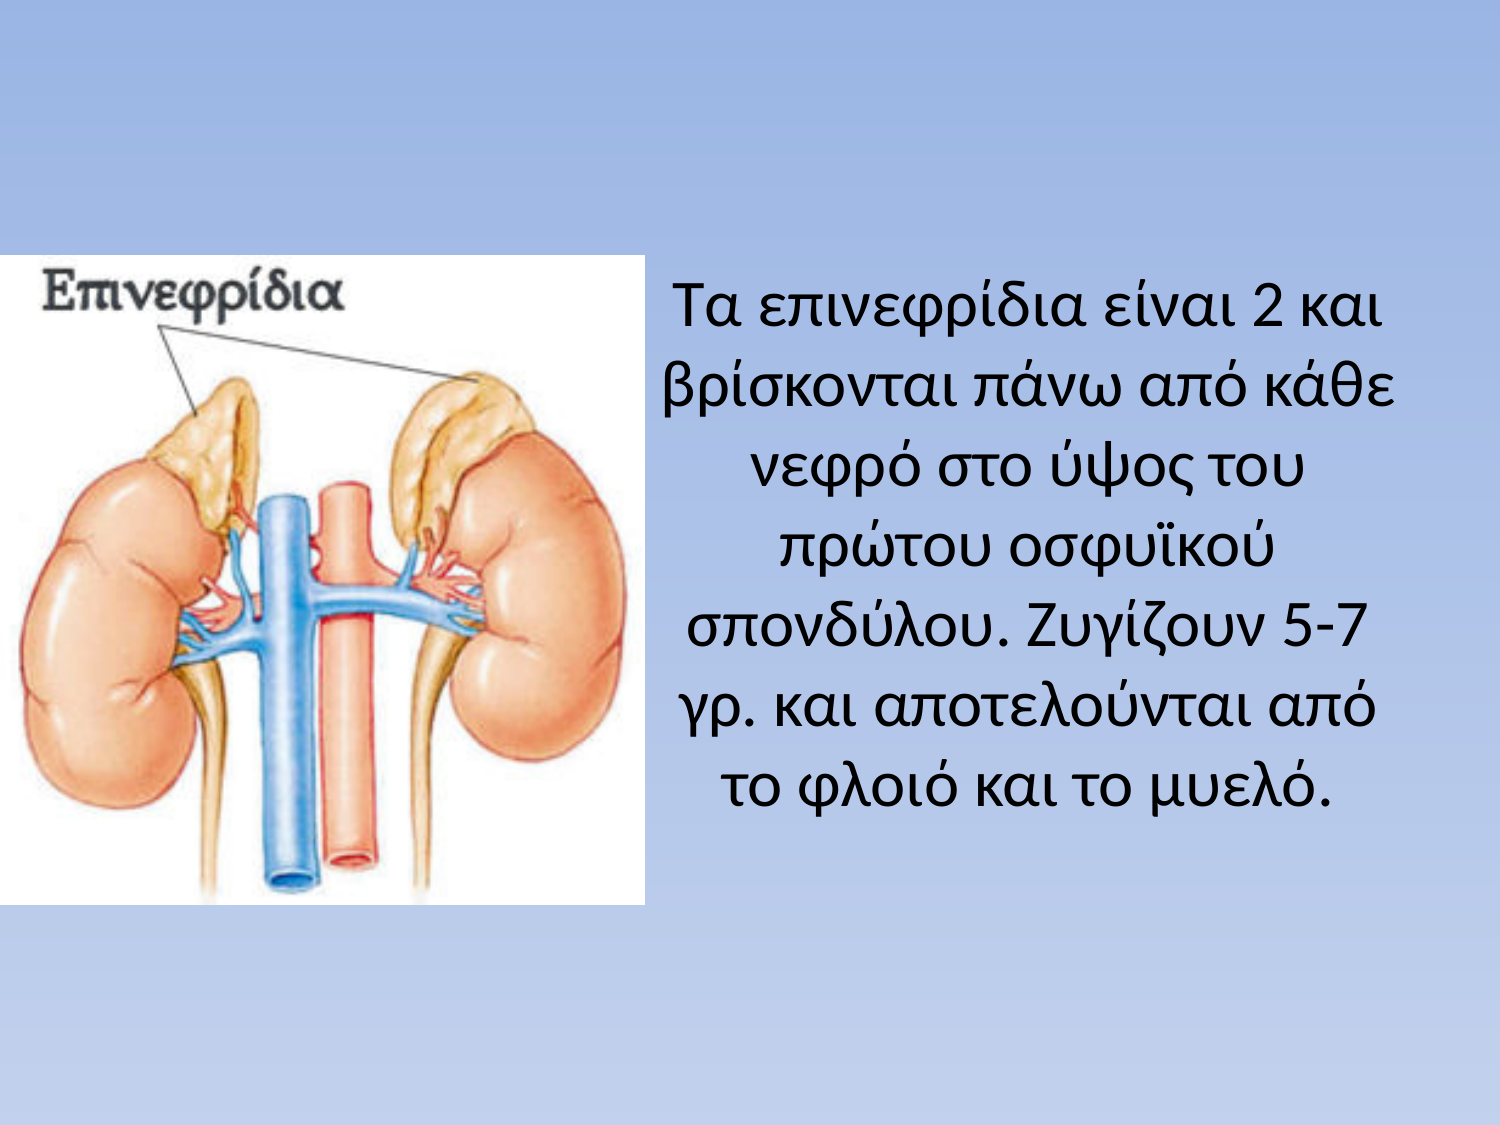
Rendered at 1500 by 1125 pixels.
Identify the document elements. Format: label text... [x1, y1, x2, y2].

picture [0, 255, 645, 906]
title Τα επινεφρίδια είναι 2 και βρίσκονται πάνω από κάθε νεφρό στο ύψος του πρώτου οσφυϊκού σπονδύλου. Ζυγίζουν 5-7 γρ. και αποτελούνται από το φλοιό και το μυελό. [631, 45, 1426, 1036]
